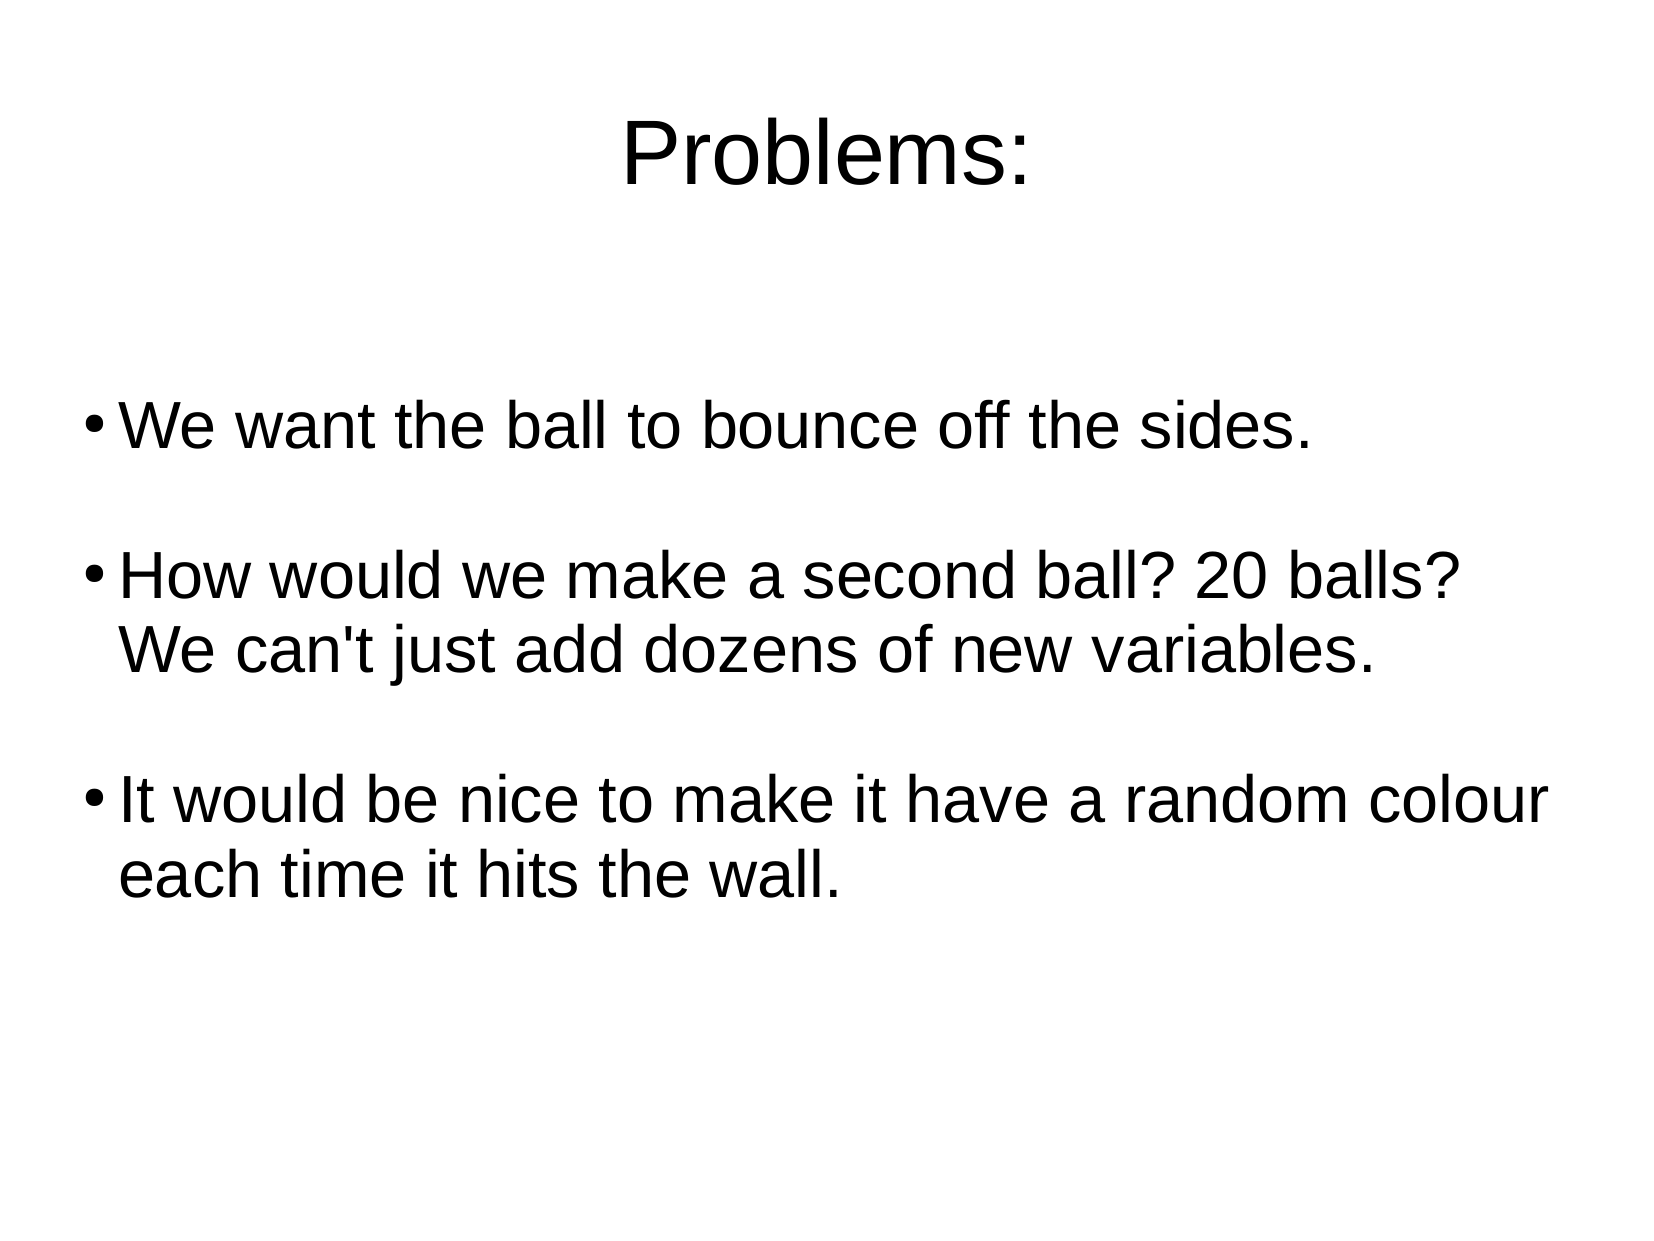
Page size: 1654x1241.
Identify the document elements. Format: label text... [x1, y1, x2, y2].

title Problems: [82, 49, 1571, 257]
subtitle We want the ball to bounce off the sides. How would we make a second ball? 20 balls? We can't just add dozens of new variables. It would be nice to make it have a random colour each time it hits the wall. [82, 290, 1571, 1010]
